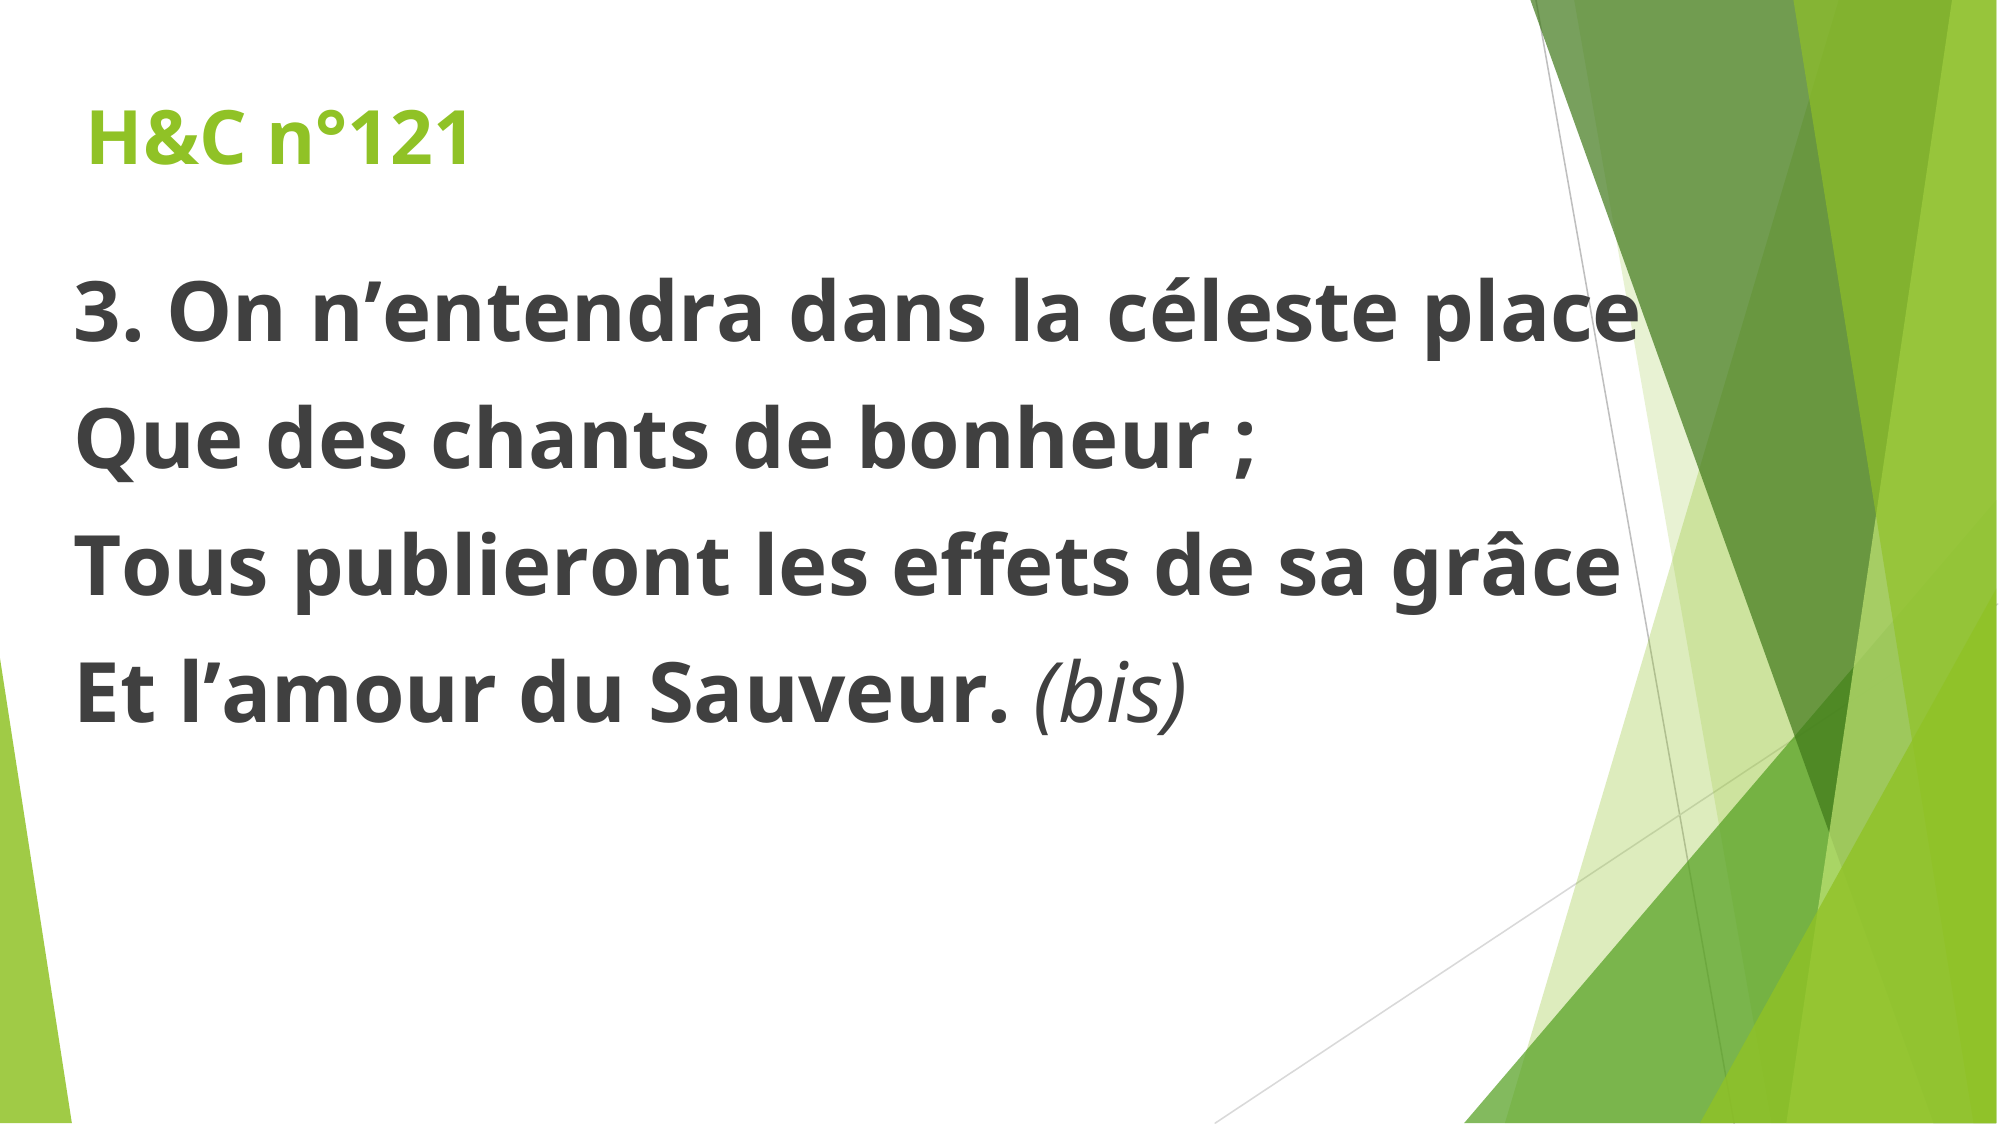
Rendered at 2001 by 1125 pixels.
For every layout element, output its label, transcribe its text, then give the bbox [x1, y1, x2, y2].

text_box 3. On n’entendra dans la céleste place Que des chants de bonheur ; Tous publieront les effets de sa grâce Et l’amour du Sauveur. (bis) [58, 236, 1985, 1075]
text_box H&C n°121 [70, 82, 497, 189]
